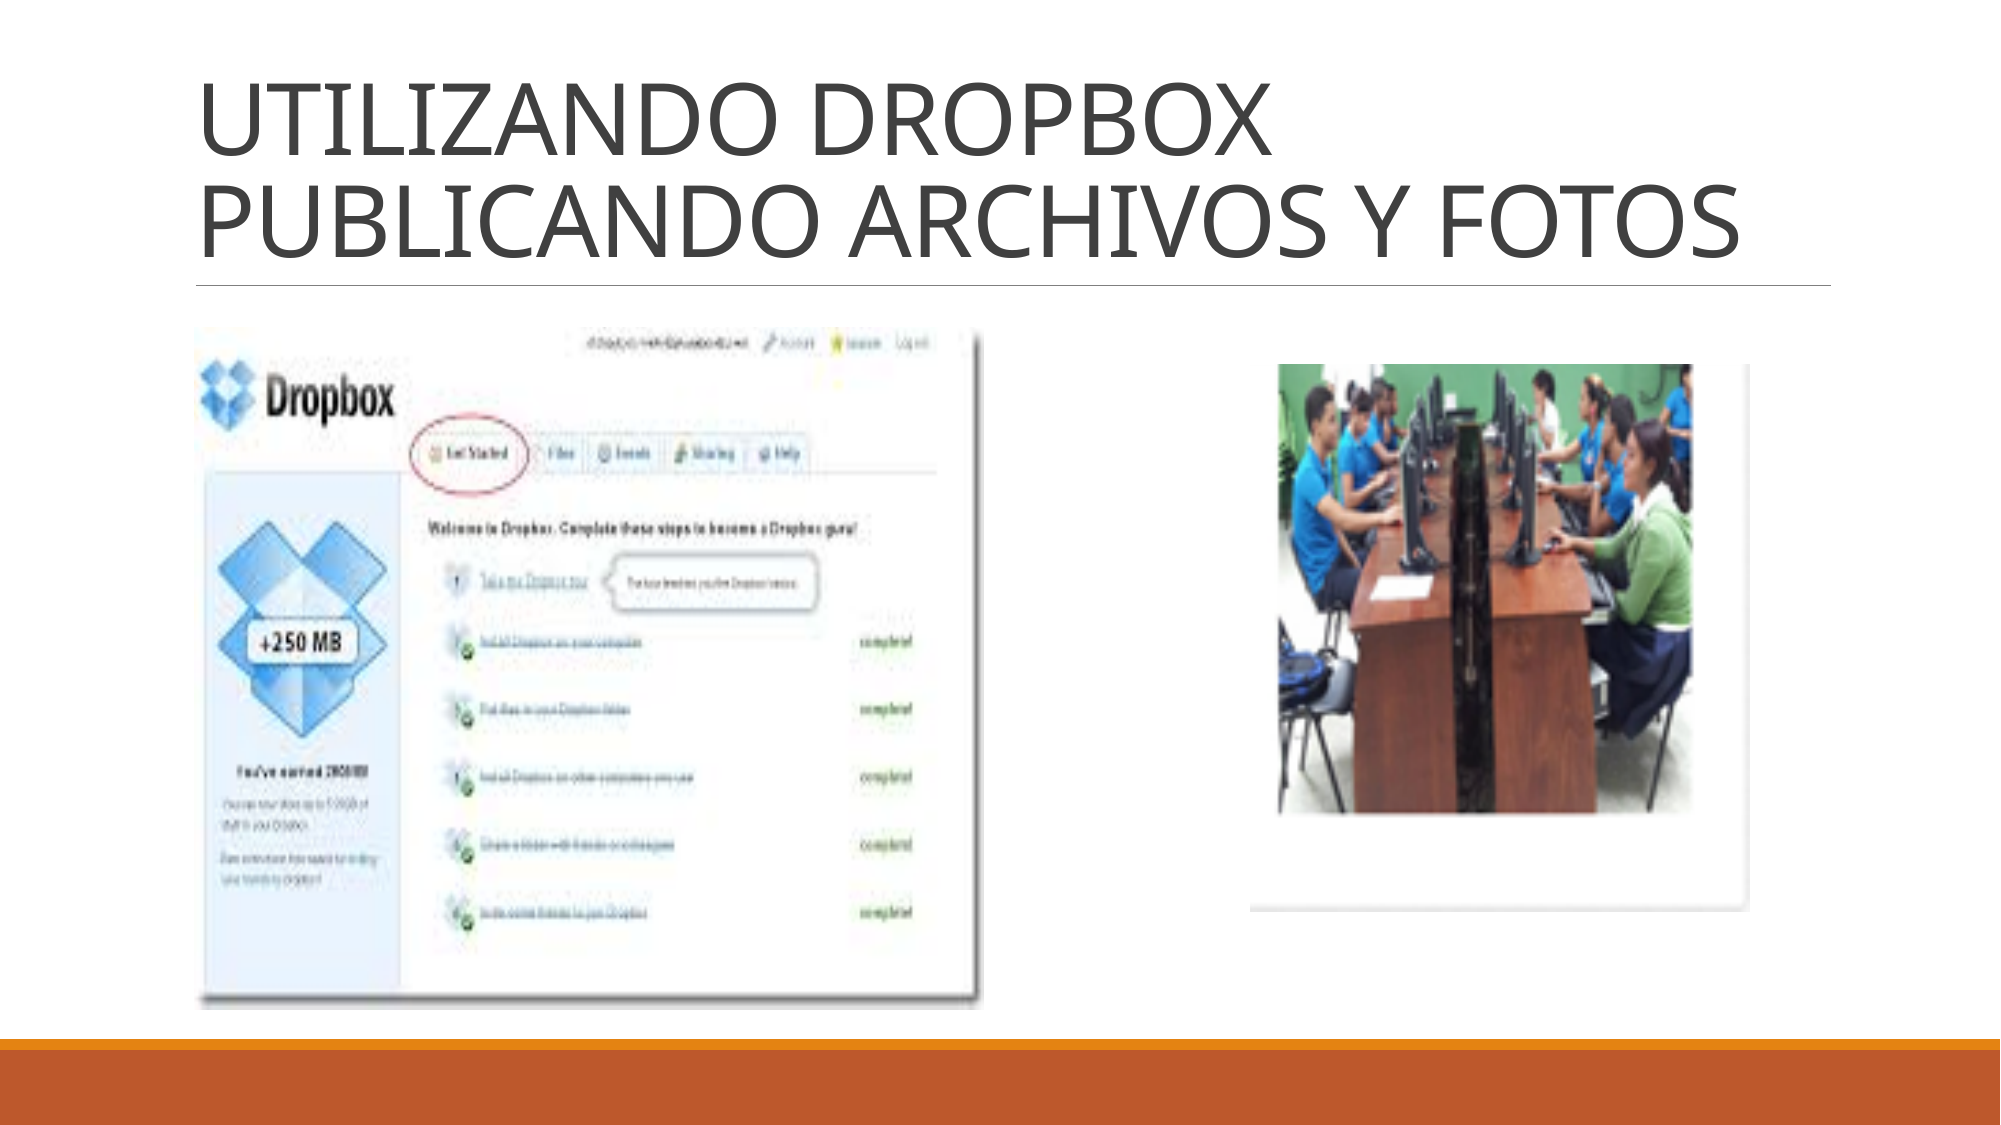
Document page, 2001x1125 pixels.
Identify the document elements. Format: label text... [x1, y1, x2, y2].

picture [1250, 364, 1750, 912]
title UTILIZANDO DROPBOX PUBLICANDO ARCHIVOS Y FOTOS [180, 47, 1831, 286]
picture [194, 327, 984, 1010]
